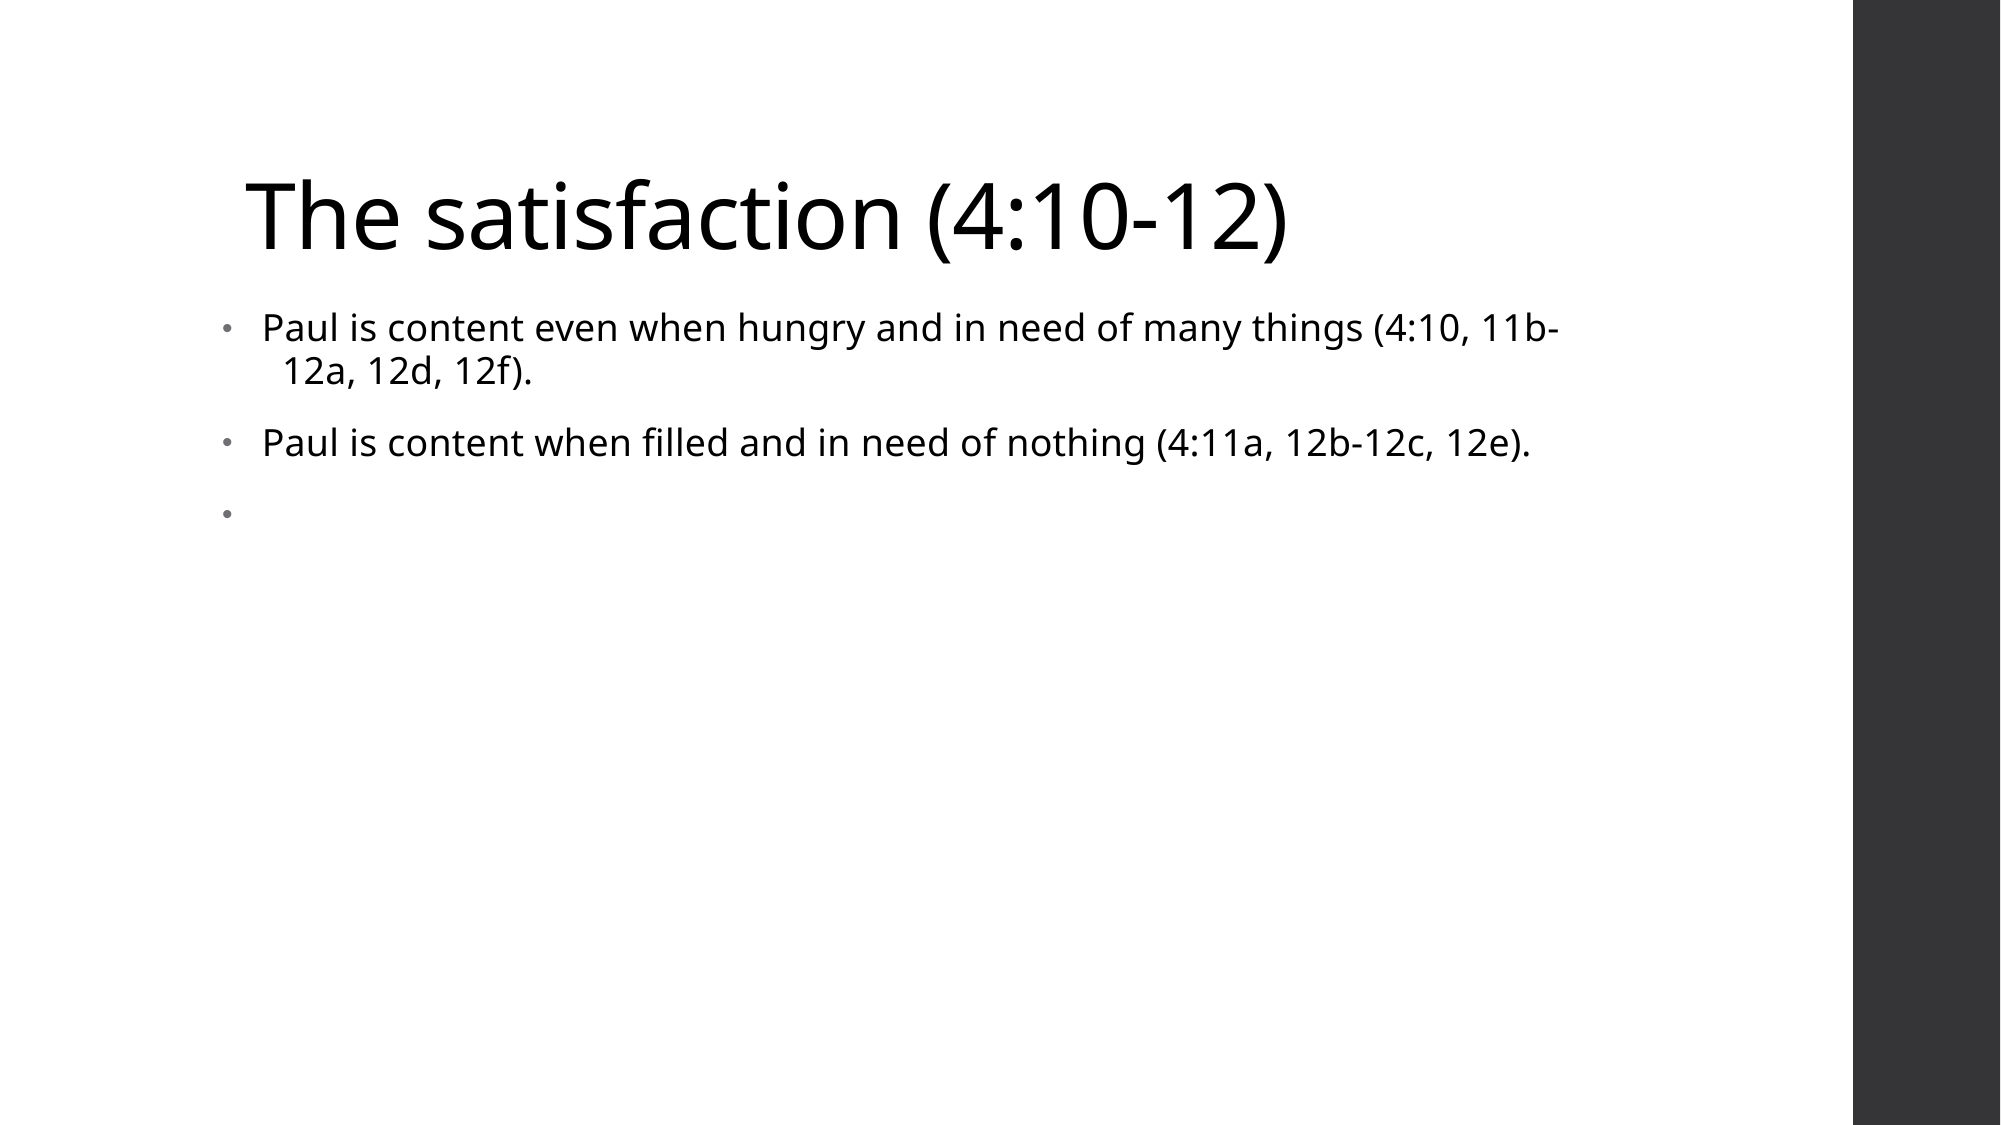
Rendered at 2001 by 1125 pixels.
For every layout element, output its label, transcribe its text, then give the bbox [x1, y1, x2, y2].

list Paul is content even when hungry and in need of many things (4:10, 11b-12a, 12d, 12f). Paul is content when filled and in need of nothing (4:11a, 12b-12c, 12e). [206, 299, 1617, 1014]
title The satisfaction (4:10-12) [206, 60, 1797, 278]
